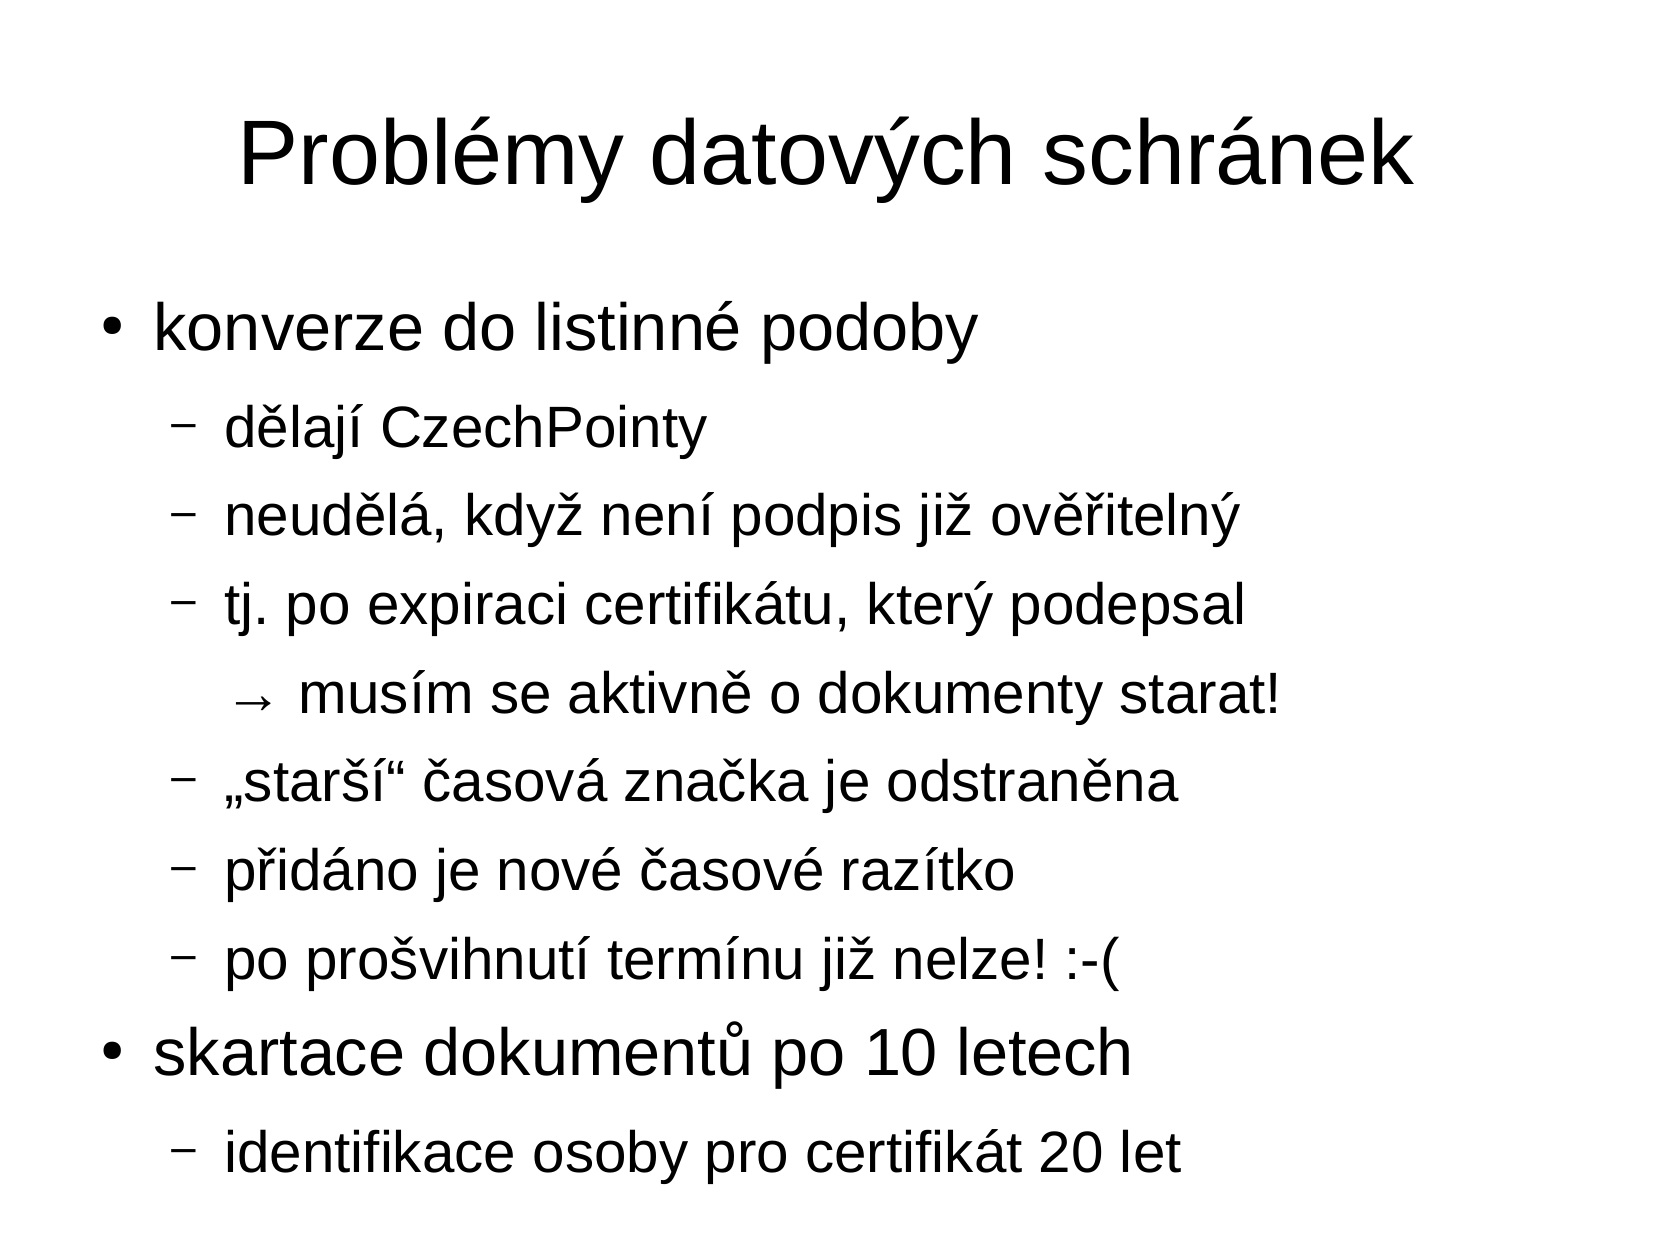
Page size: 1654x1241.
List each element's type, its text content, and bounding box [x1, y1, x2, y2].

title Problémy datových schránek [82, 49, 1571, 257]
list konverze do listinné podoby dělají CzechPointy neudělá, když není podpis již ověřitelný tj. po expiraci certifikátu, který podepsal → musím se aktivně o dokumenty starat! „starší“ časová značka je odstraněna přidáno je nové časové razítko po prošvihnutí termínu již nelze! :-( skartace dokumentů po 10 letech identifikace osoby pro certifikát 20 let [82, 290, 1538, 1010]
